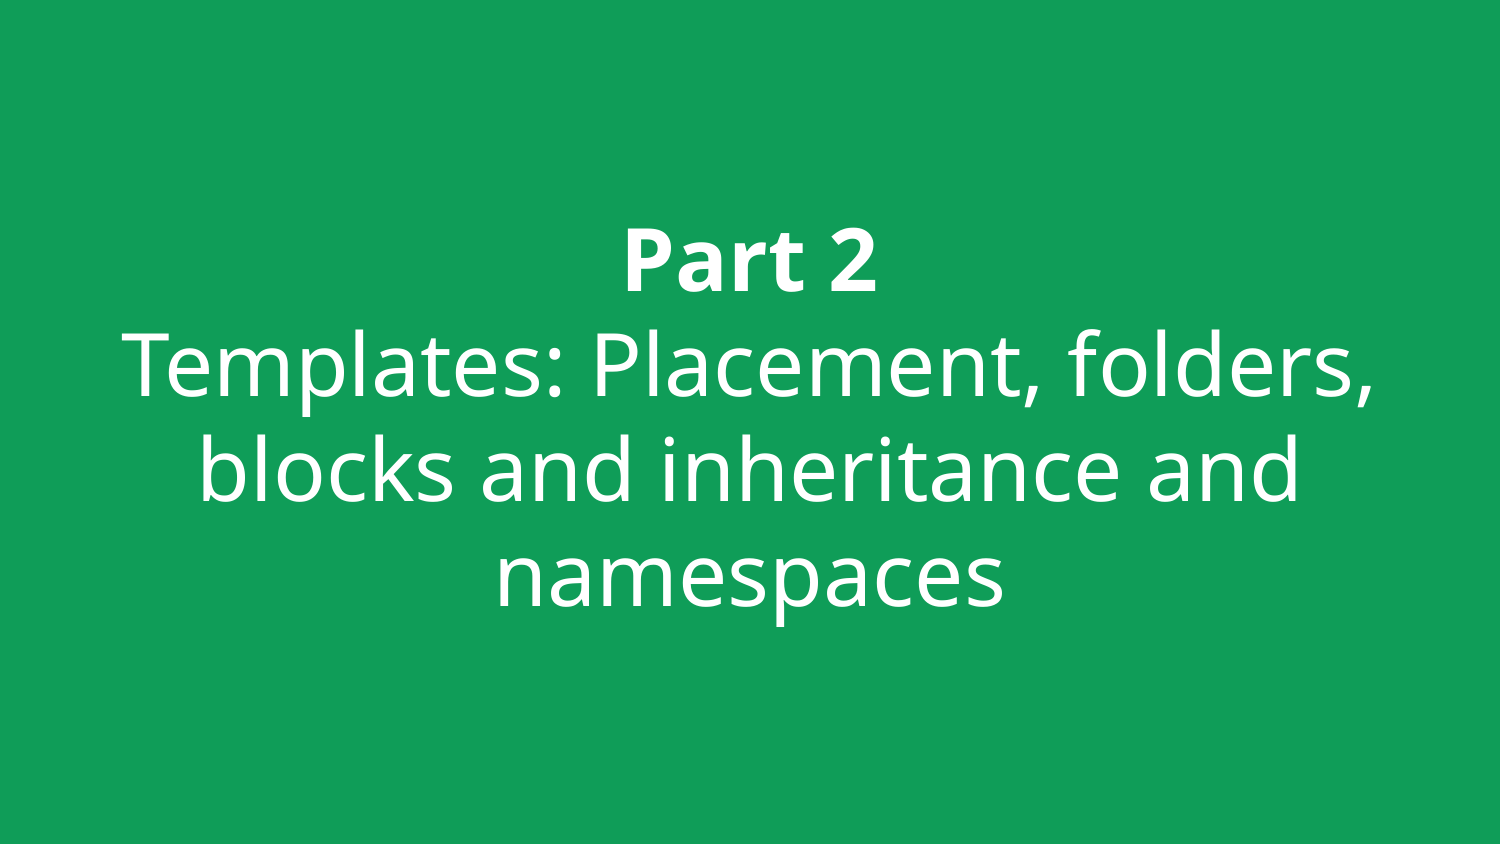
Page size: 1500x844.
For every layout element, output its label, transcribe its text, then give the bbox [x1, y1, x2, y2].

title Part 2 Templates: Placement, folders, blocks and inheritance and namespaces [75, 58, 1425, 771]
